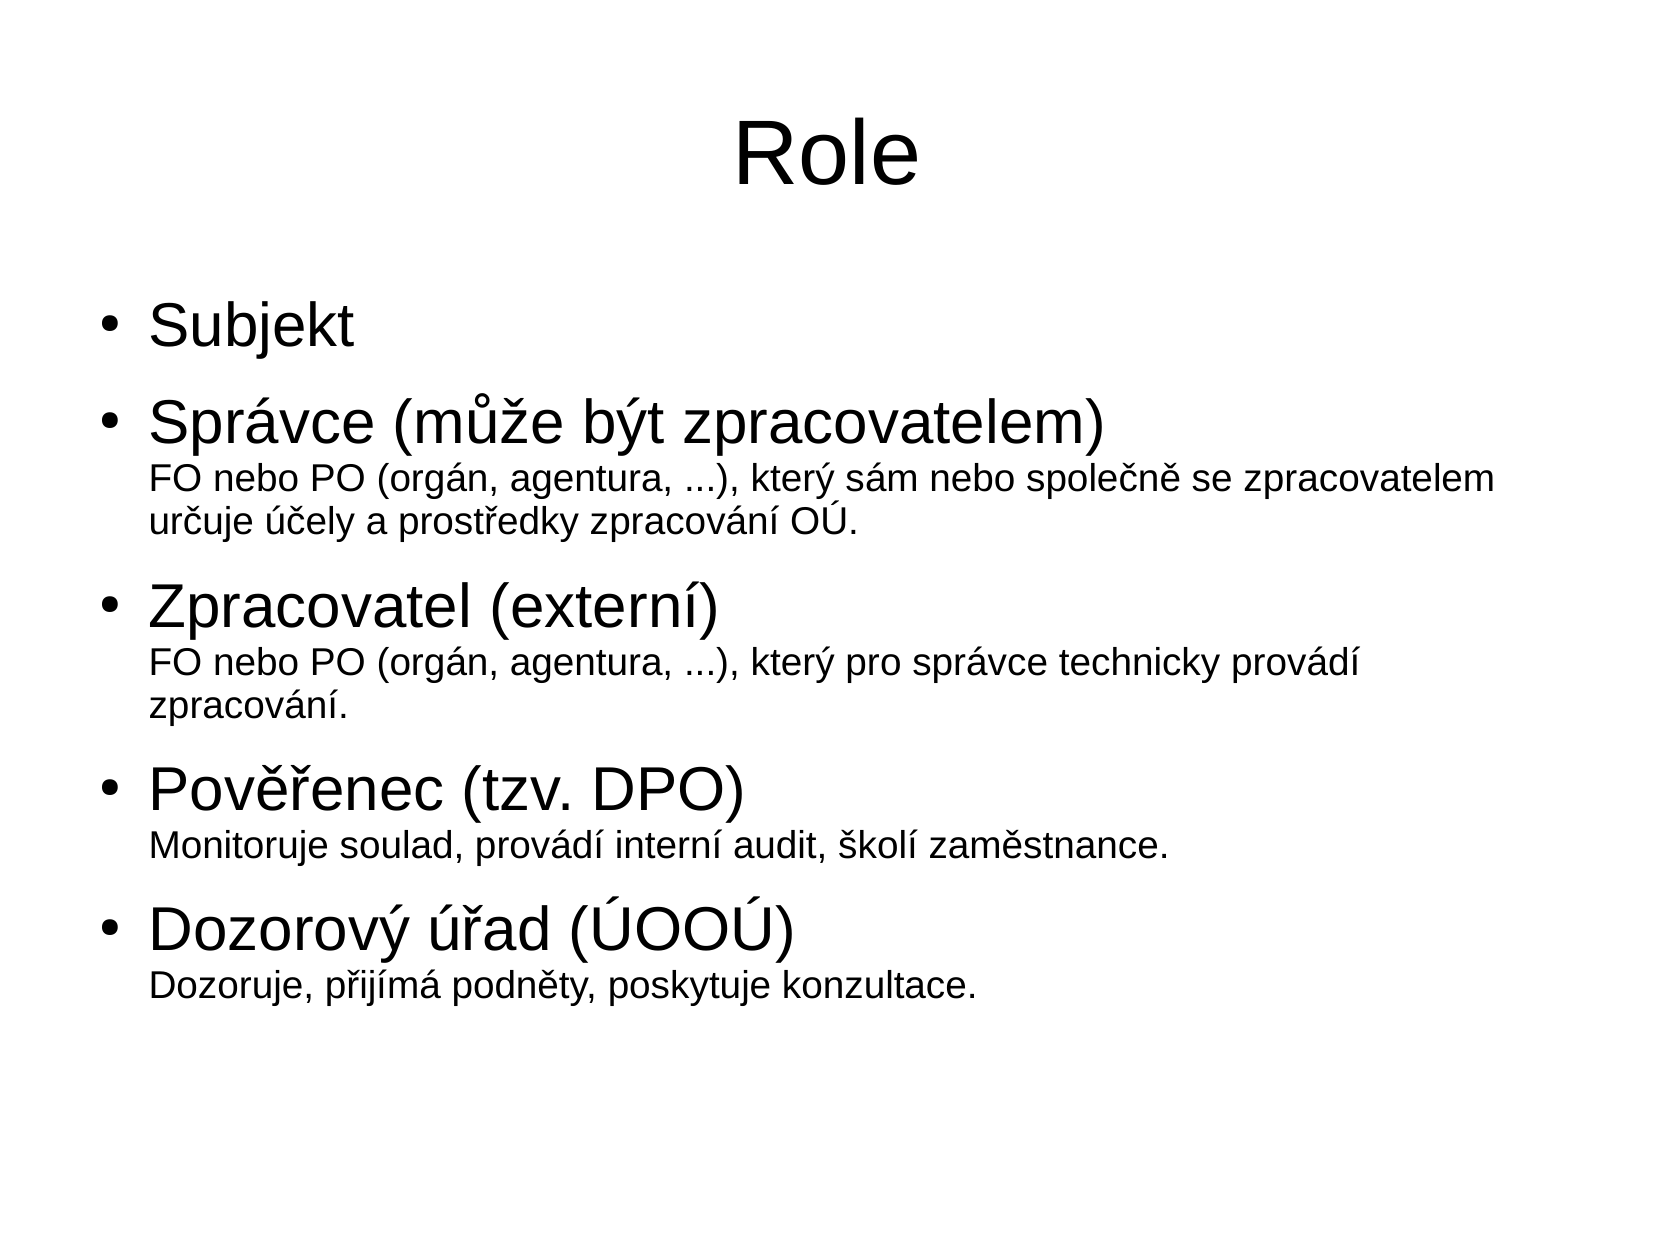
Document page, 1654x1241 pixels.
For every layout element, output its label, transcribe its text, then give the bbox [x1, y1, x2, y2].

list Subjekt Správce (může být zpracovatelem) FO nebo PO (orgán, agentura, ...), který sám nebo společně se zpracovatelem určuje účely a prostředky zpracování OÚ. Zpracovatel (externí) FO nebo PO (orgán, agentura, ...), který pro správce technicky provádí zpracování. Pověřenec (tzv. DPO) Monitoruje soulad, provádí interní audit, školí zaměstnance. Dozorový úřad (ÚOOÚ) Dozoruje, přijímá podněty, poskytuje konzultace. [82, 290, 1571, 1010]
title Role [82, 49, 1571, 257]
